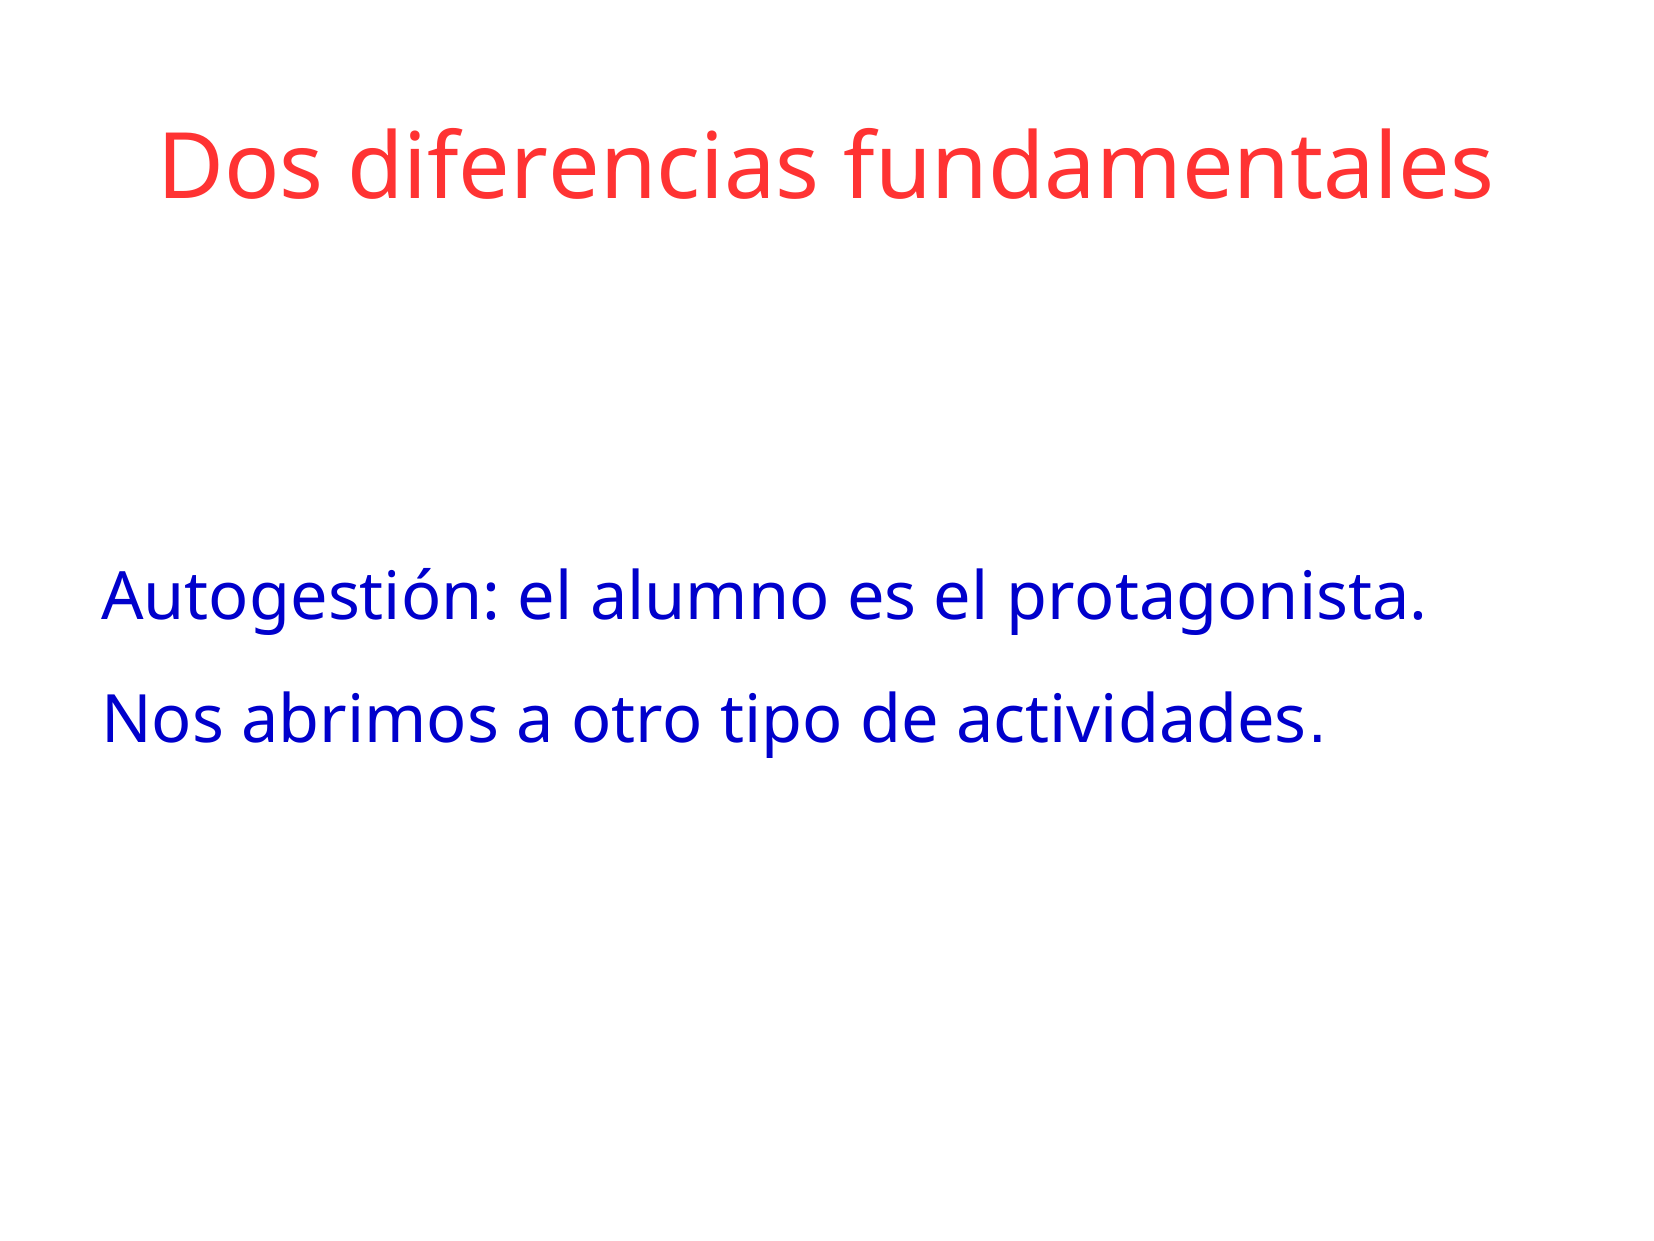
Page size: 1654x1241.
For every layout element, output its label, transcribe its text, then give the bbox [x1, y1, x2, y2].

title Dos diferencias fundamentales [82, 49, 1571, 257]
list Autogestión: el alumno es el protagonista. Nos abrimos a otro tipo de actividades. [82, 290, 1571, 1109]
